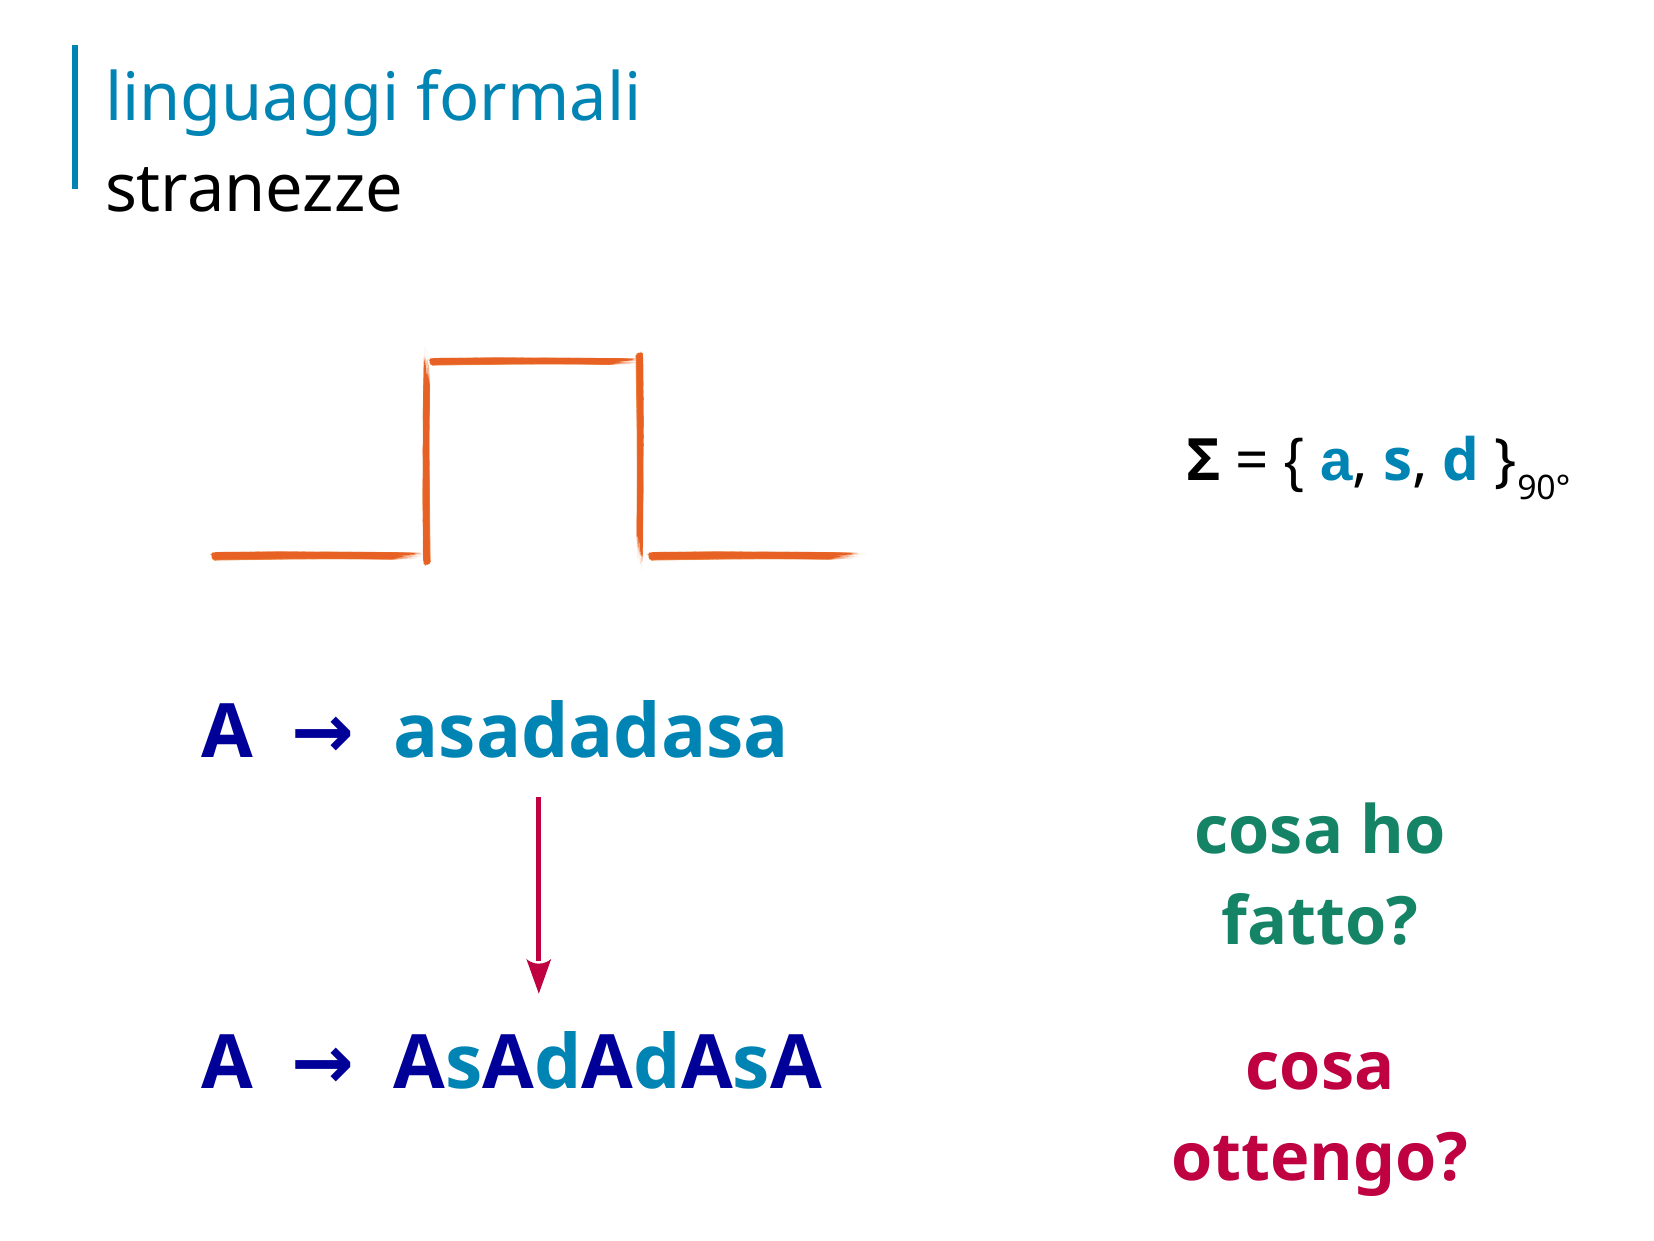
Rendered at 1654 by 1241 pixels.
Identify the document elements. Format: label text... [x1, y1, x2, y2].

text_box A → AsAdAdAsA [186, 993, 892, 1126]
text_box A → asadadasa [186, 660, 892, 798]
text_box cosa ottengo? [1065, 1005, 1576, 1111]
picture [210, 345, 649, 572]
picture [647, 551, 868, 561]
text_box cosa ho fatto? [1065, 768, 1576, 874]
text_box Σ = { a, s, d }90° [1155, 410, 1602, 508]
title linguaggi formali stranezze [105, 49, 1571, 200]
